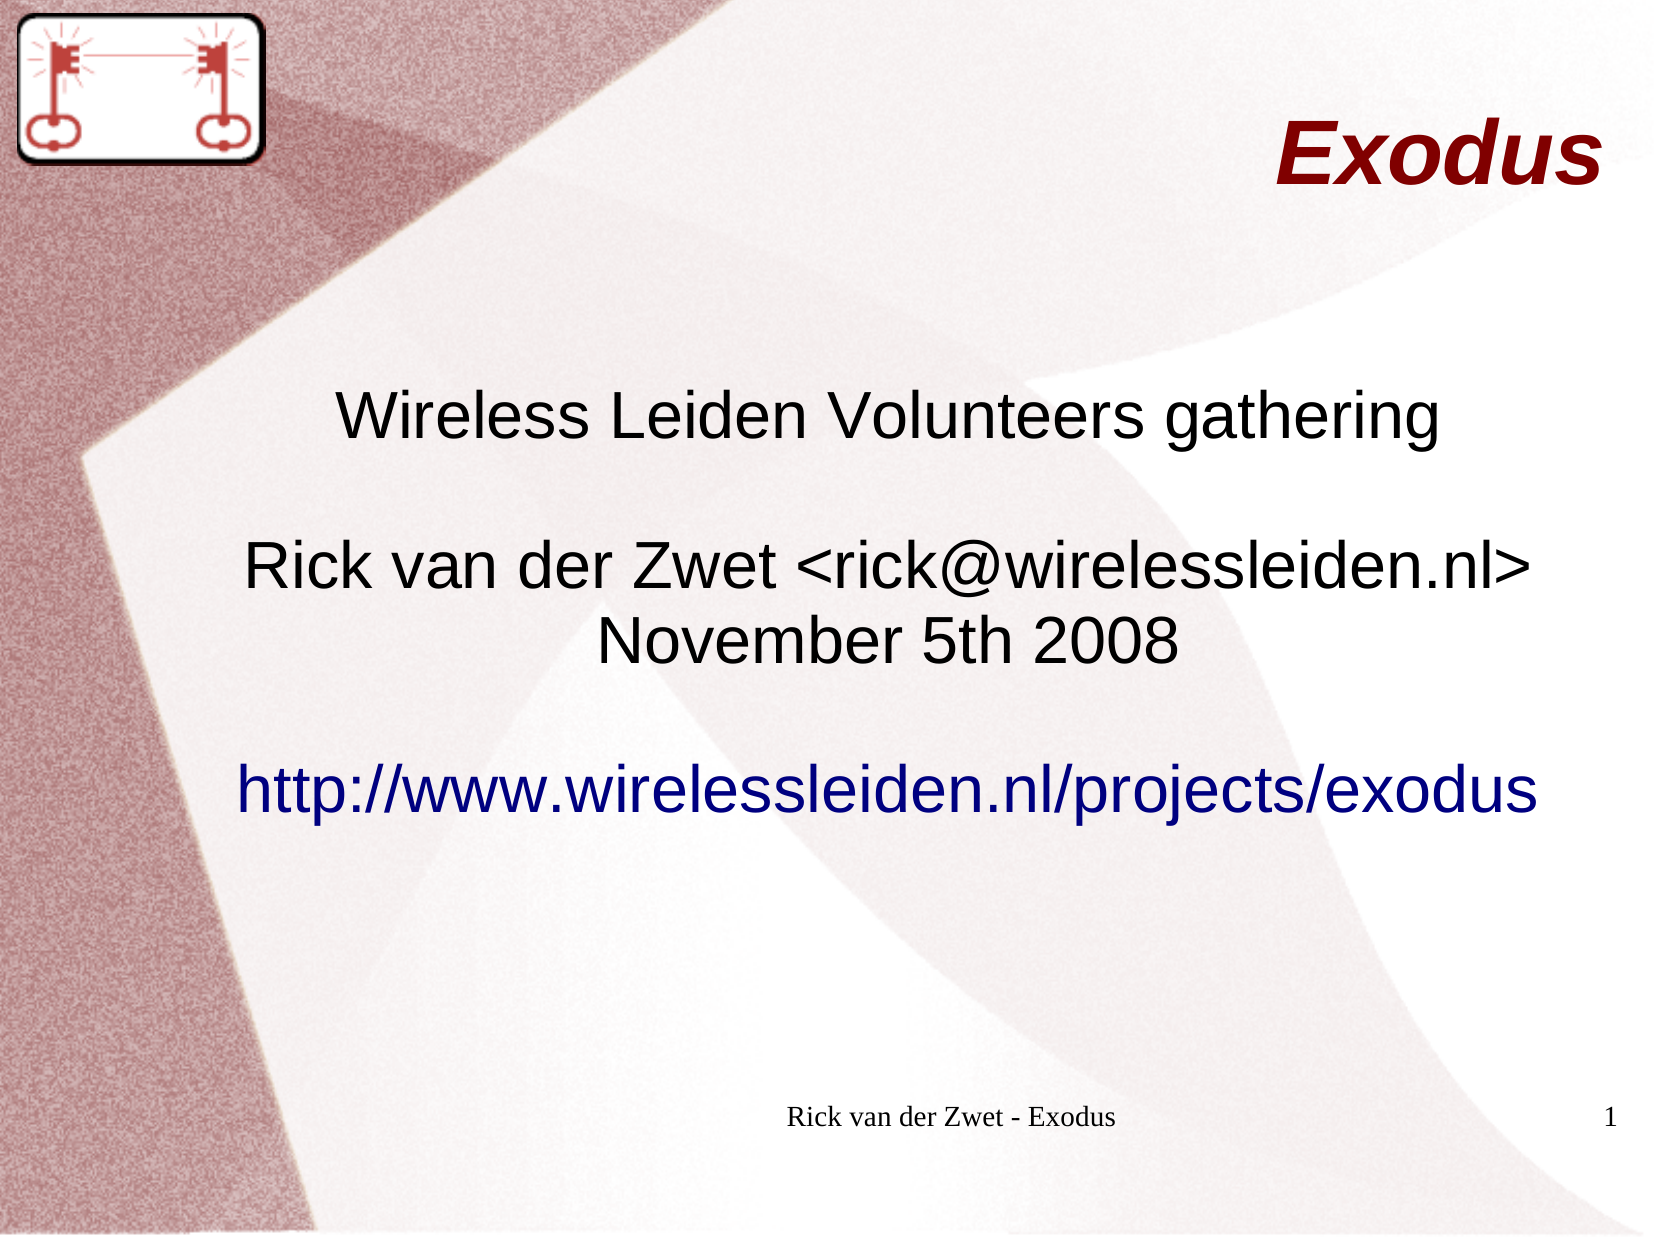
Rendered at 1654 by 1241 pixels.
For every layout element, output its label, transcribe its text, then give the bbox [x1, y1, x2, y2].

title Exodus [596, 49, 1607, 257]
subtitle Wireless Leiden Volunteers gathering Rick van der Zwet <rick@wirelessleiden.nl> November 5th 2008 http://www.wirelessleiden.nl/projects/exodus [177, 290, 1601, 916]
picture [0, 0, 1654, 1241]
